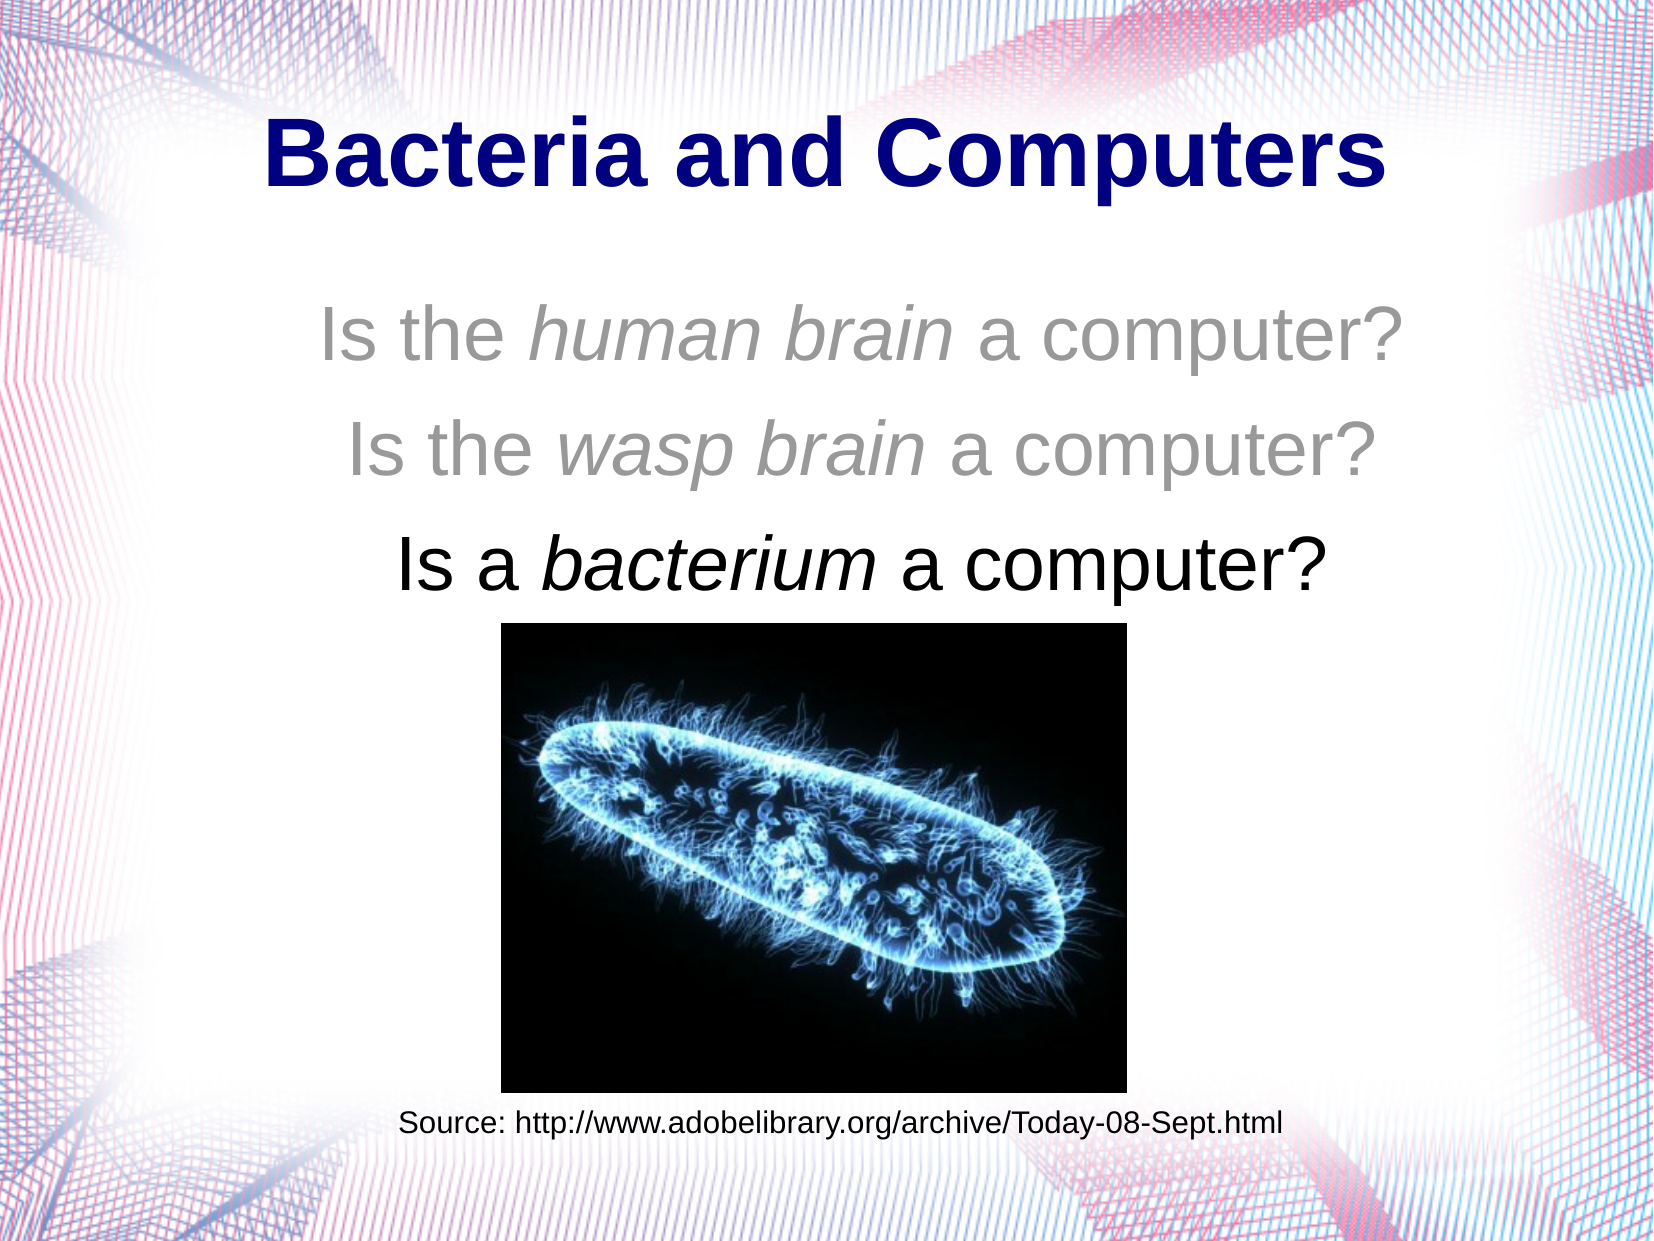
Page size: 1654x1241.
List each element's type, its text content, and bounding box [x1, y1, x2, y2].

text_box Source: http://www.adobelibrary.org/archive/Today-08-Sept.html [206, 1098, 1477, 1148]
picture [0, 0, 1654, 1241]
list Is the human brain a computer? Is the wasp brain a computer? Is a bacterium a computer? [82, 290, 1571, 1109]
title Bacteria and Computers [82, 49, 1571, 257]
